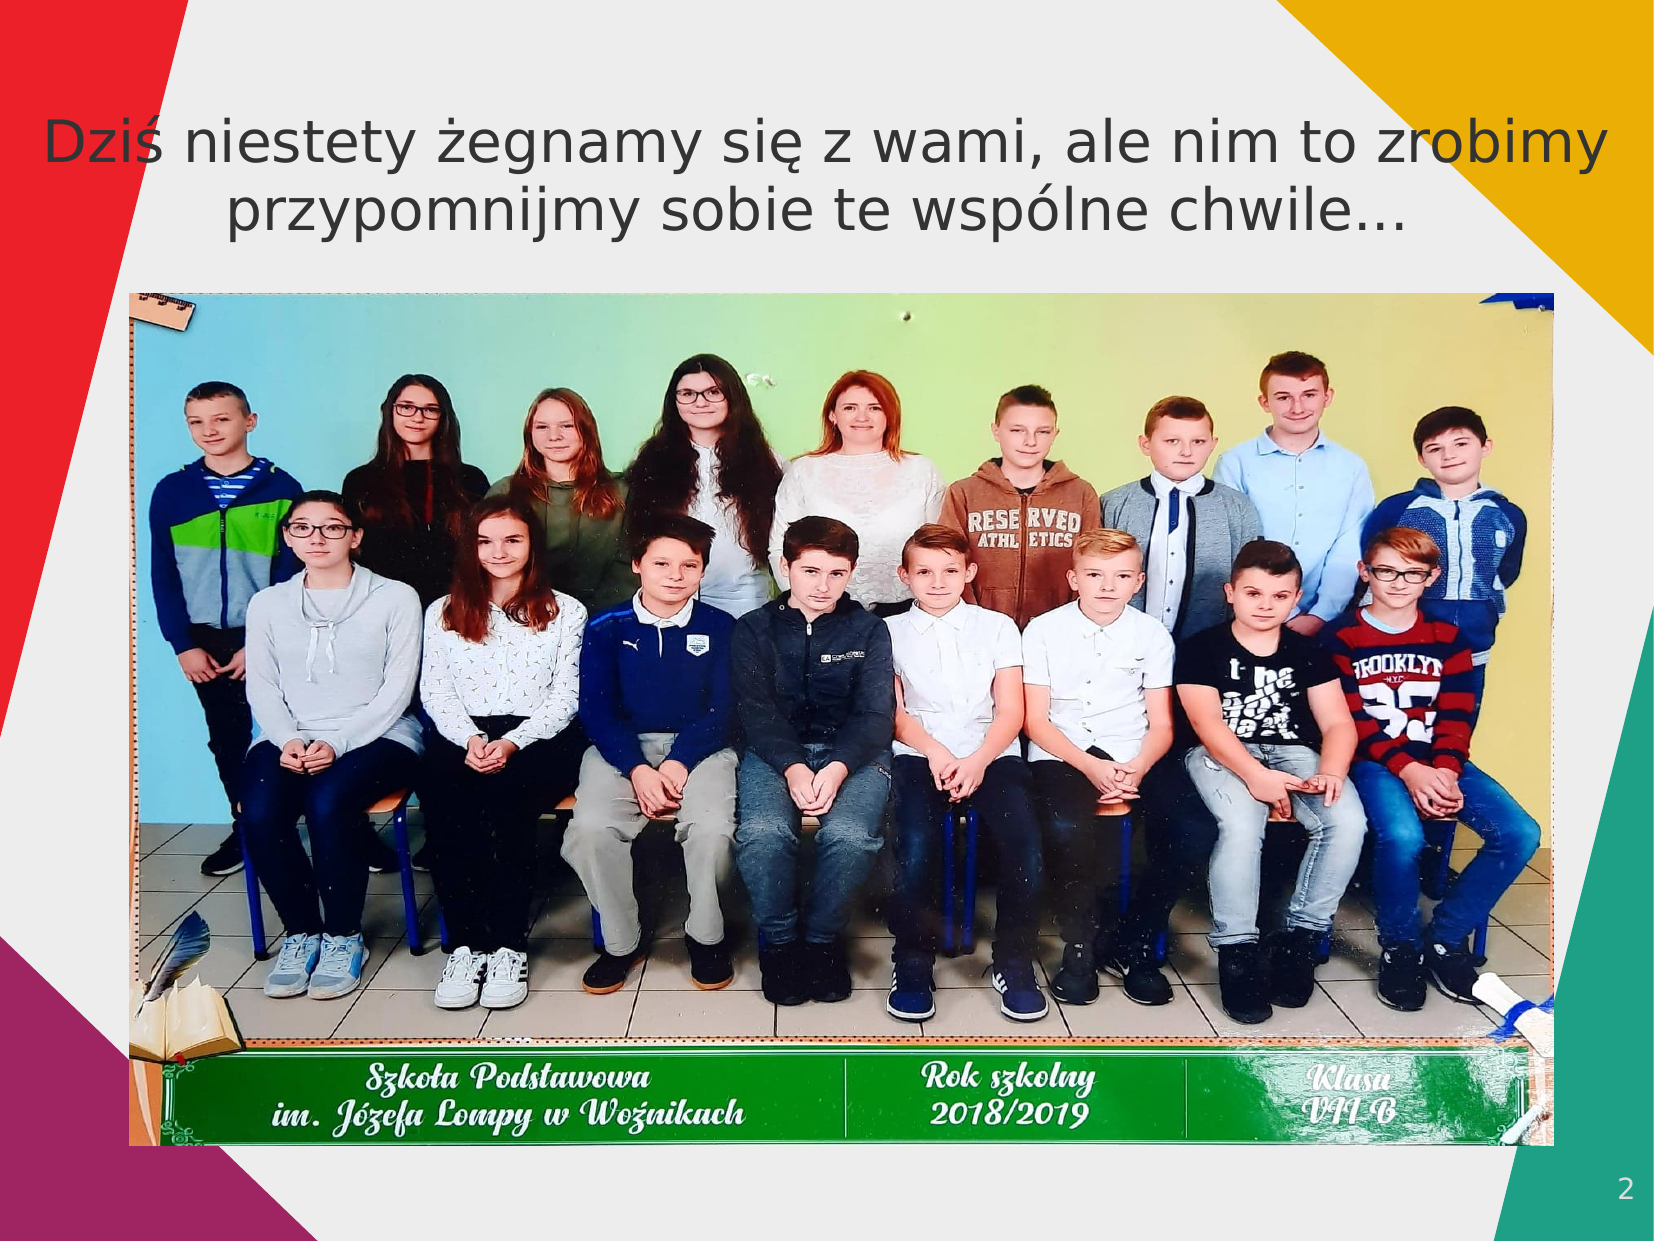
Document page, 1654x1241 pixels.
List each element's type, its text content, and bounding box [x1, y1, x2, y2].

picture [129, 293, 1554, 1146]
title Dziś niestety żegnamy się z wami, ale nim to zrobimy przypomnijmy sobie te wspólne chwile... [11, 47, 1642, 306]
